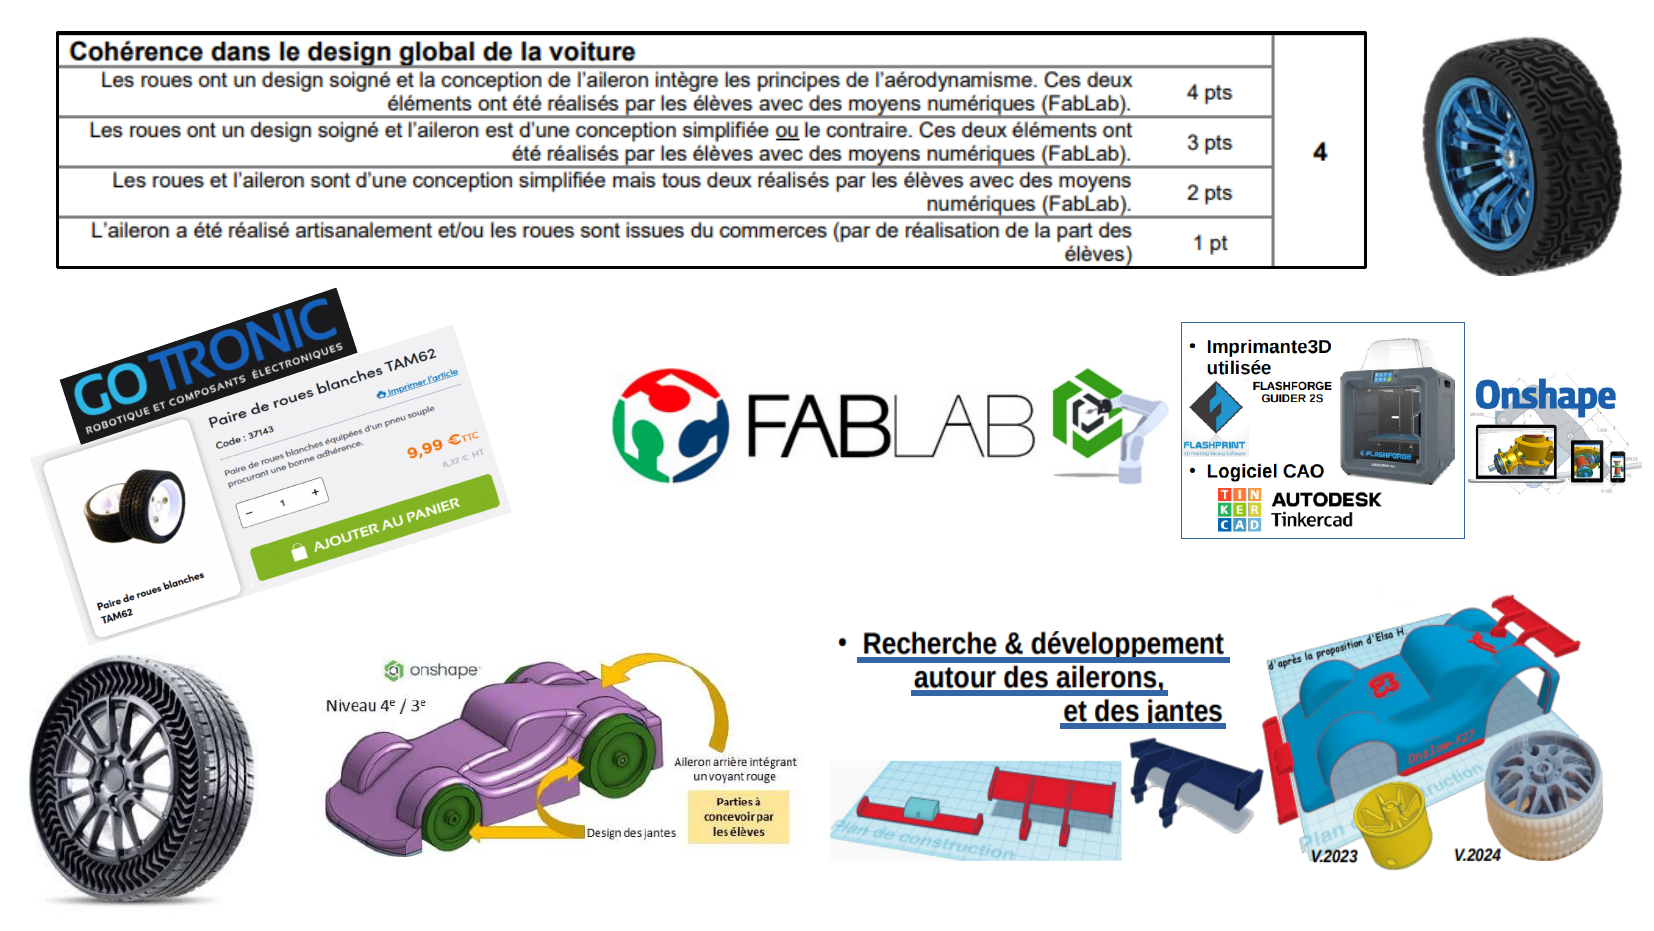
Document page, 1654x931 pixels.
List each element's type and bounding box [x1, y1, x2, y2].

picture [18, 287, 512, 916]
picture [309, 649, 806, 857]
picture [1181, 322, 1465, 539]
picture [826, 590, 1625, 886]
picture [59, 34, 1364, 266]
picture [1468, 369, 1642, 497]
picture [611, 366, 1170, 486]
picture [1417, 29, 1625, 277]
